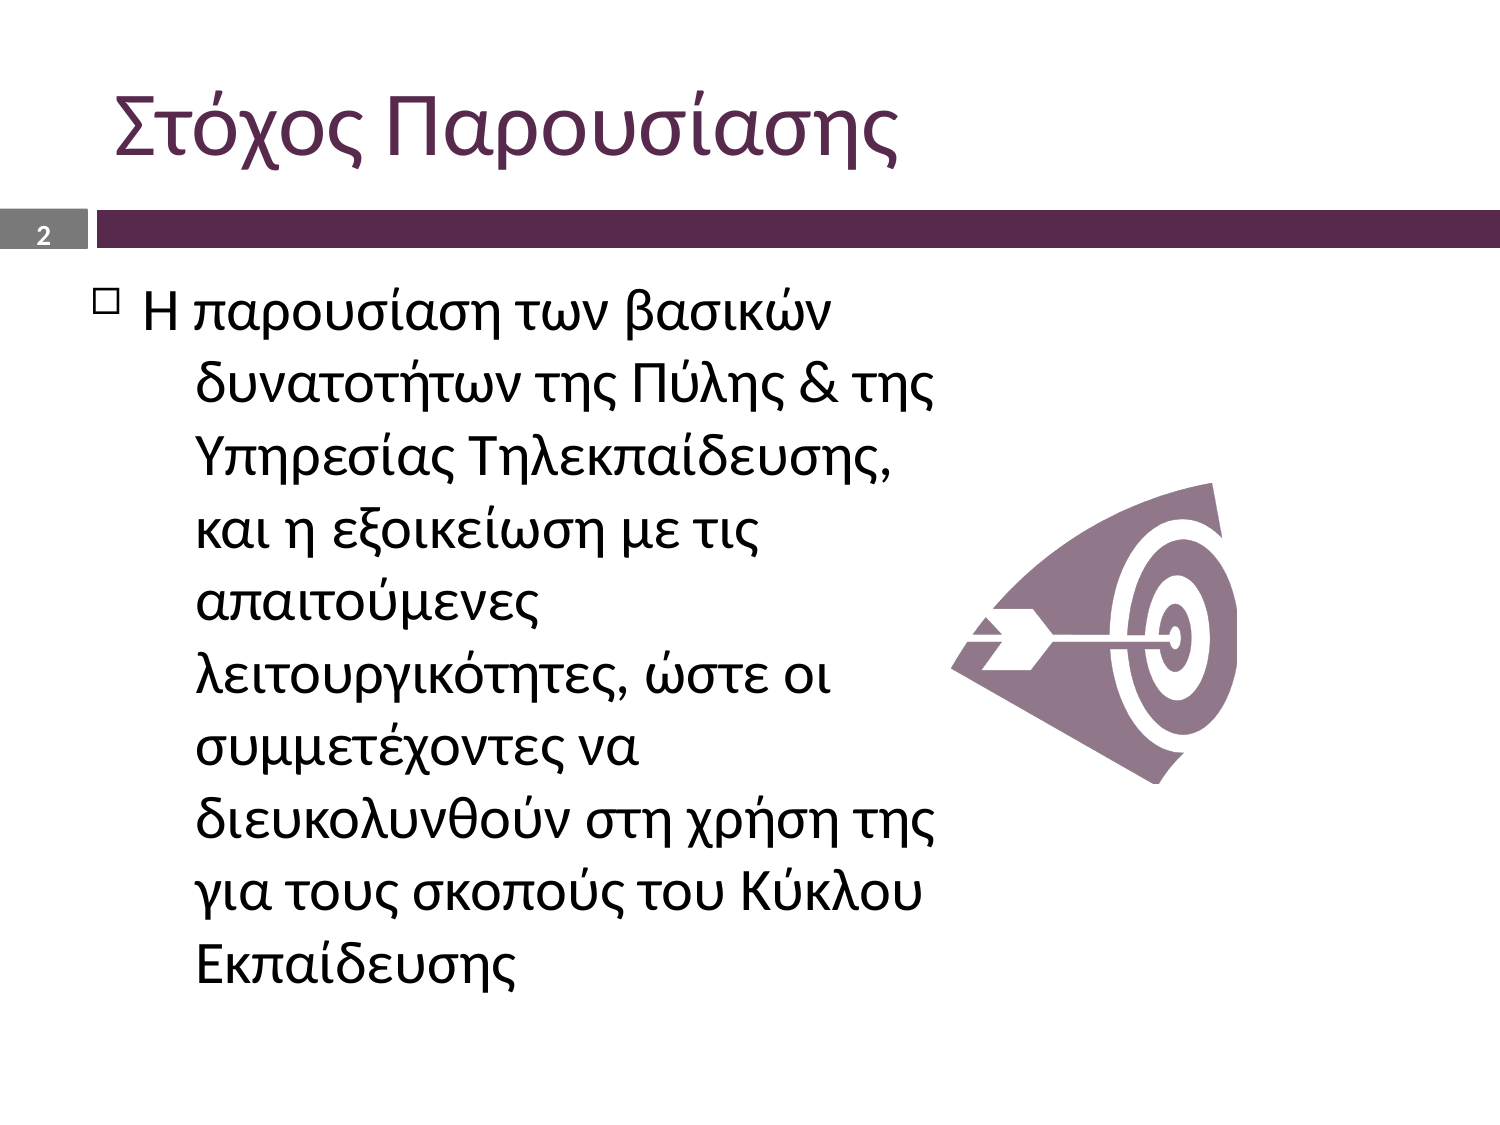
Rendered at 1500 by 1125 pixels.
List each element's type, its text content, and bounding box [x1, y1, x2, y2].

list Η παρουσίαση των βασικών δυνατοτήτων της Πύλης & της Υπηρεσίας Τηλεκπαίδευσης, και η εξοικείωση με τις απαιτούμενες λειτουργικότητες, ώστε οι συμμετέχοντες να διευκολυνθούν στη χρήση της για τους σκοπούς του Κύκλου Εκπαίδευσης [75, 262, 987, 1005]
text_box [0, 208, 88, 249]
title Στόχος Παρουσίασης [99, 37, 1438, 201]
picture [951, 483, 1237, 784]
